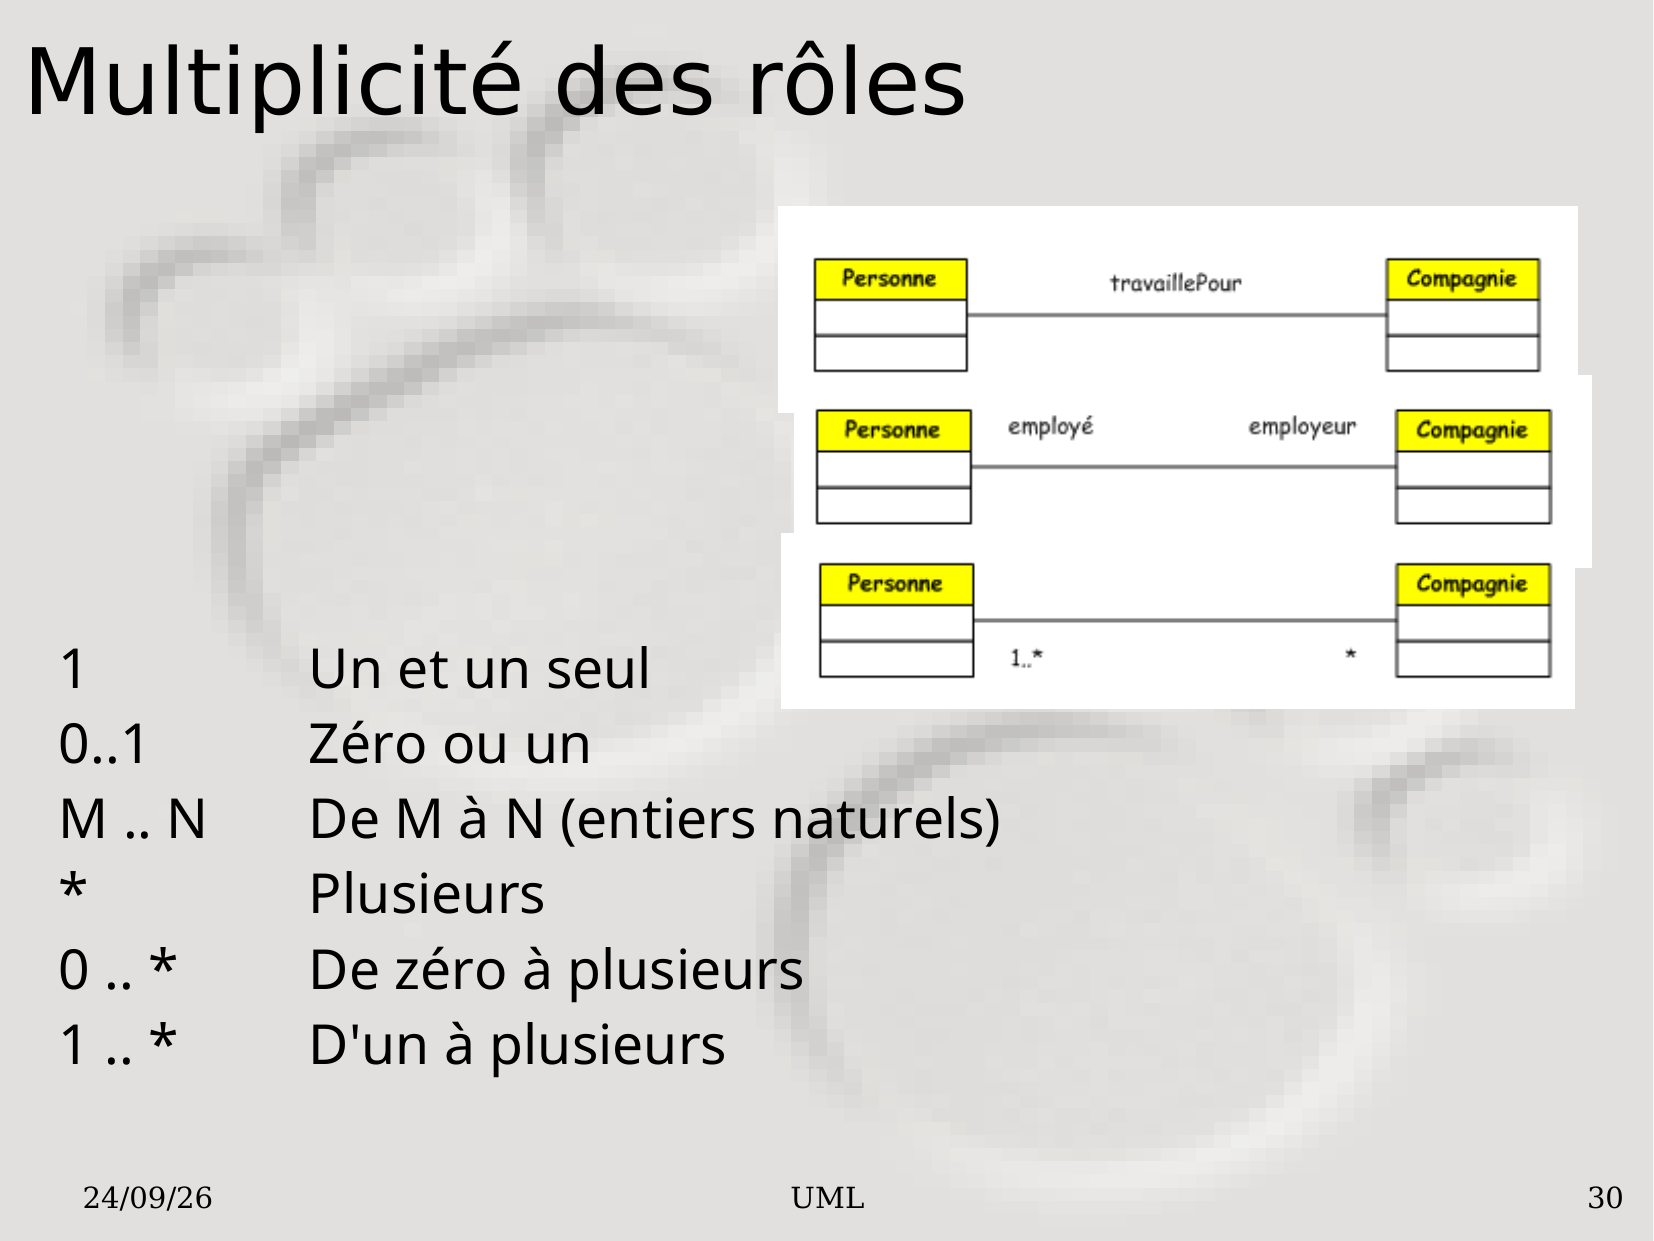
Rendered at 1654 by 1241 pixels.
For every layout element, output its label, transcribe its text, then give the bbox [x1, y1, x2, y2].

title Multiplicité des rôles [8, 21, 1538, 144]
picture [0, 0, 1654, 1241]
text_box 1 Un et un seul 0..1 Zéro ou un M .. N De M à N (entiers naturels) * Plusieurs 0 .. * De zéro à plusieurs 1 .. * D'un à plusieurs [43, 621, 1018, 1164]
